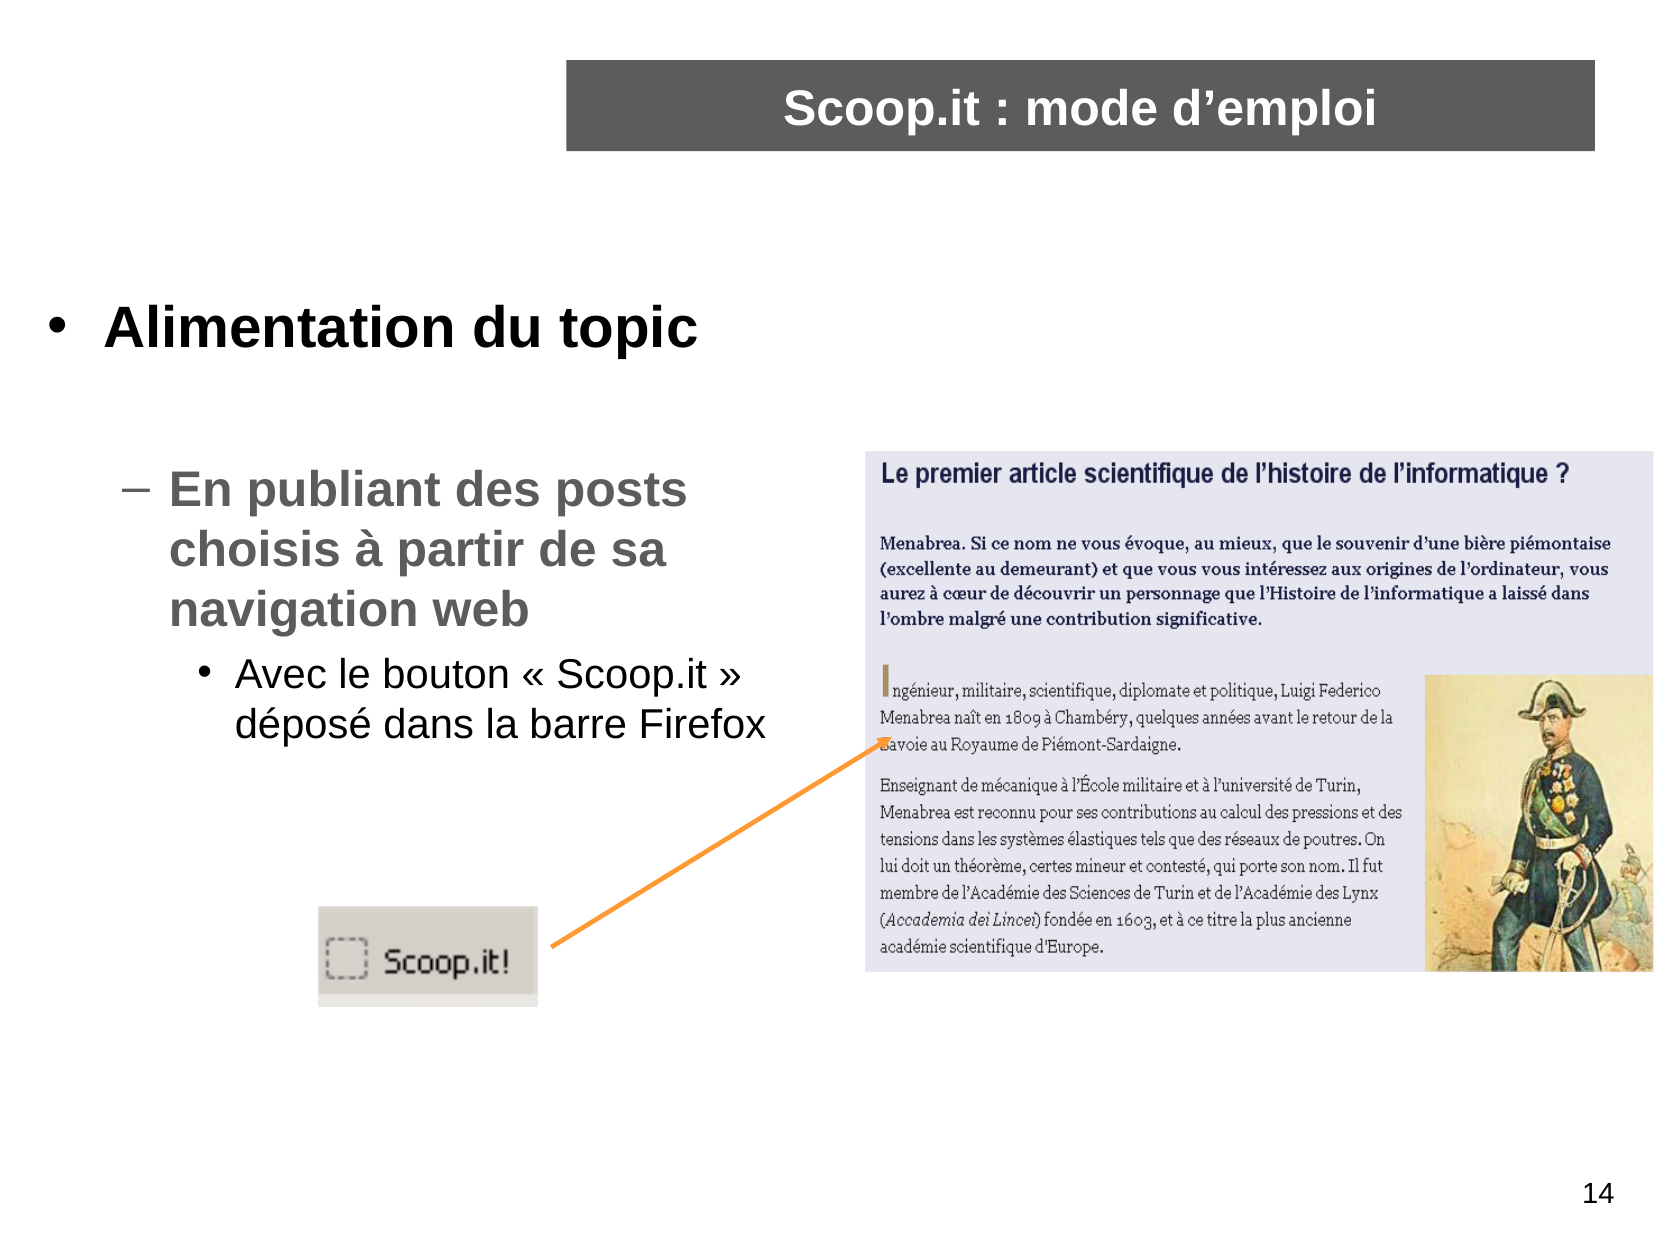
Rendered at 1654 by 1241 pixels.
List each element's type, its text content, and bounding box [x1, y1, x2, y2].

text_box Scoop.it : mode d’emploi [566, 60, 1595, 152]
text_box <numéro> [1243, 1166, 1630, 1241]
picture [865, 451, 1654, 972]
text_box Alimentation du topic En publiant des posts choisis à partir de sa navigation web Avec le bouton « Scoop.it » déposé dans la barre Firefox [32, 281, 801, 1076]
